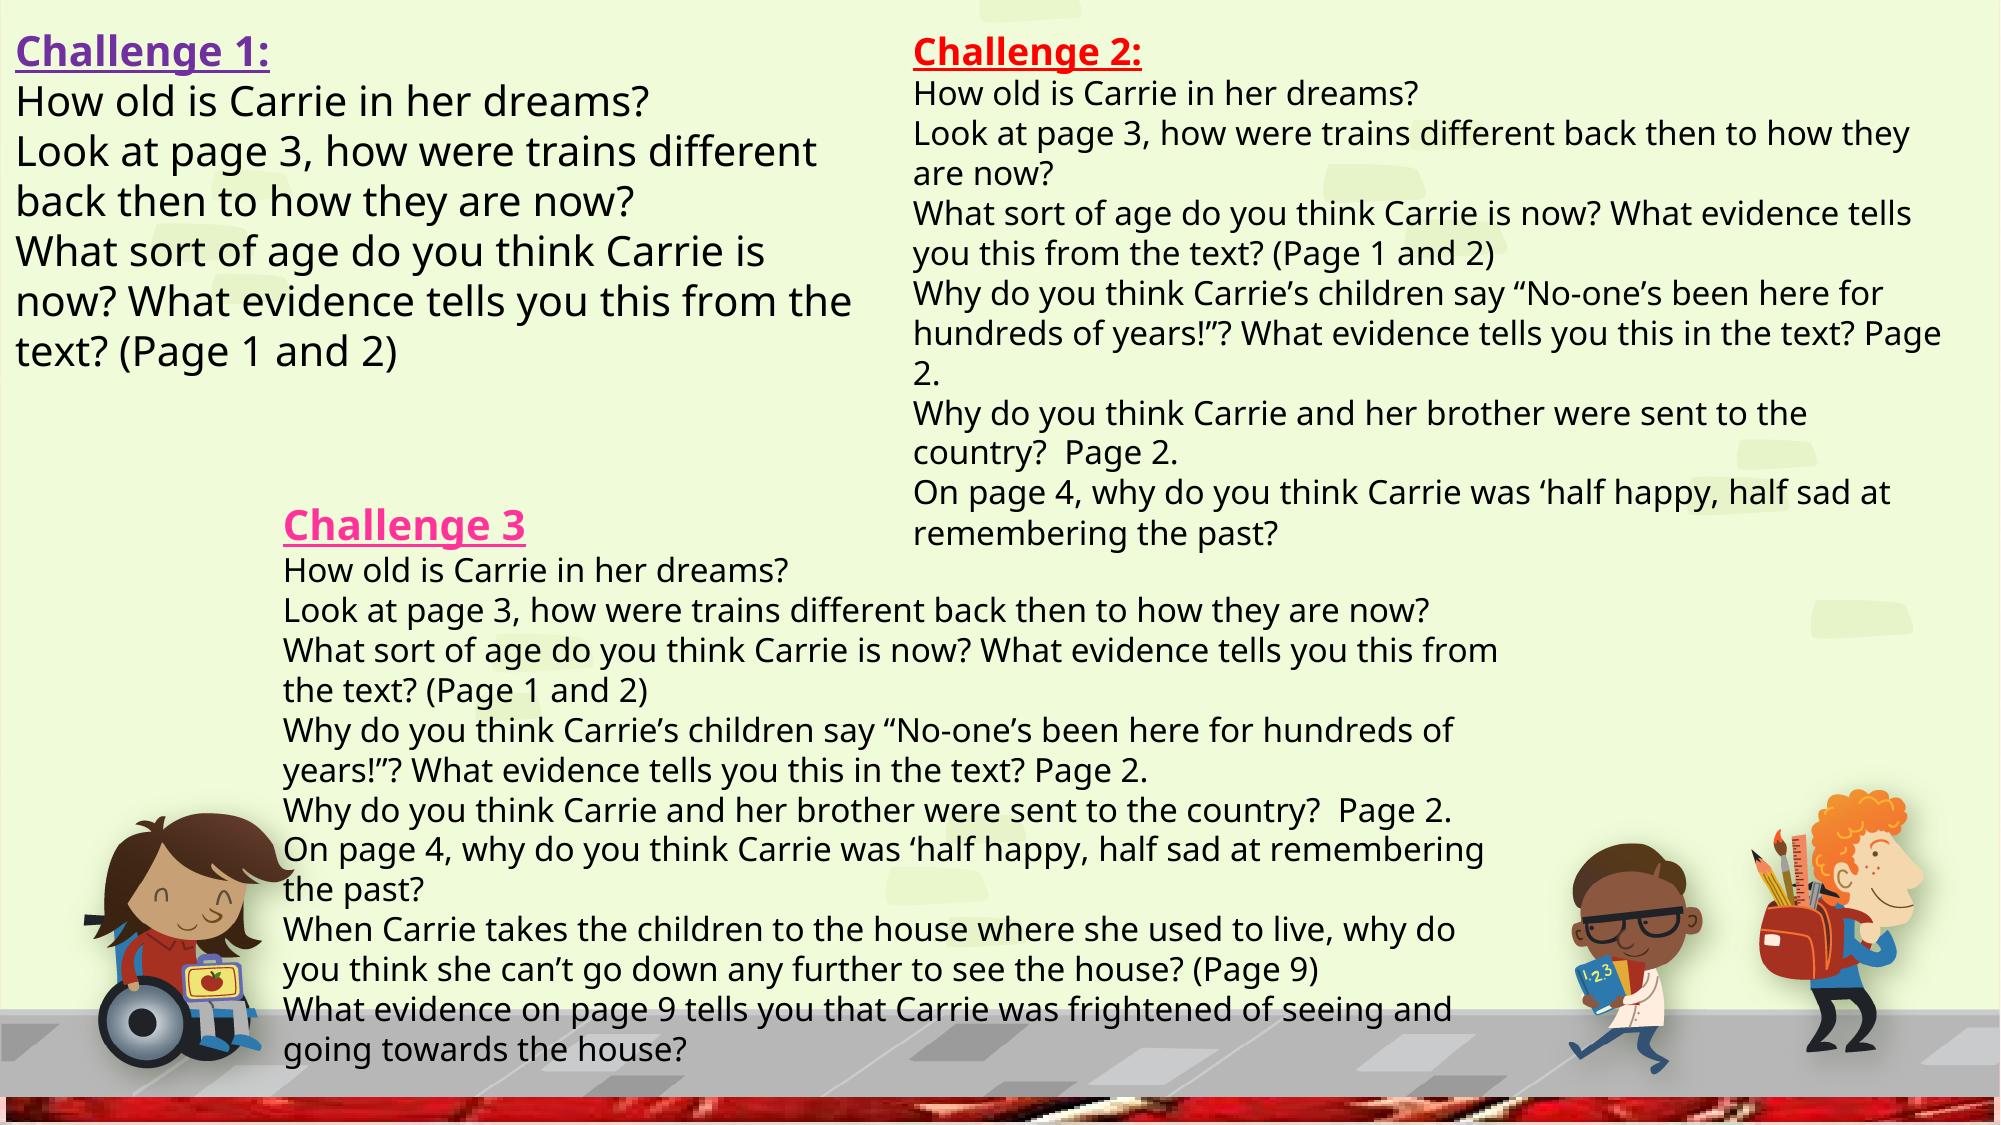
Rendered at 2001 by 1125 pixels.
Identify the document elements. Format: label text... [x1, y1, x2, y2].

text_box Challenge 1: How old is Carrie in her dreams? Look at page 3, how were trains different back then to how they are now? What sort of age do you think Carrie is now? What evidence tells you this from the text? (Page 1 and 2) [0, 17, 887, 639]
text_box Challenge 3 How old is Carrie in her dreams? Look at page 3, how were trains different back then to how they are now? What sort of age do you think Carrie is now? What evidence tells you this from the text? (Page 1 and 2) Why do you think Carrie’s children say “No-one’s been here for hundreds of years!”? What evidence tells you this in the text? Page 2. Why do you think Carrie and her brother were sent to the country? Page 2. On page 4, why do you think Carrie was ‘half happy, half sad at remembering the past? When Carrie takes the children to the house where she used to live, why do you think she can’t go down any further to see the house? (Page 9) What evidence on page 9 tells you that Carrie was frightened of seeing and going towards the house? [267, 491, 1521, 1125]
text_box Challenge 2: How old is Carrie in her dreams? Look at page 3, how were trains different back then to how they are now? What sort of age do you think Carrie is now? What evidence tells you this from the text? (Page 1 and 2) Why do you think Carrie’s children say “No-one’s been here for hundreds of years!”? What evidence tells you this in the text? Page 2. Why do you think Carrie and her brother were sent to the country? Page 2. On page 4, why do you think Carrie was ‘half happy, half sad at remembering the past? [897, 19, 1964, 1106]
